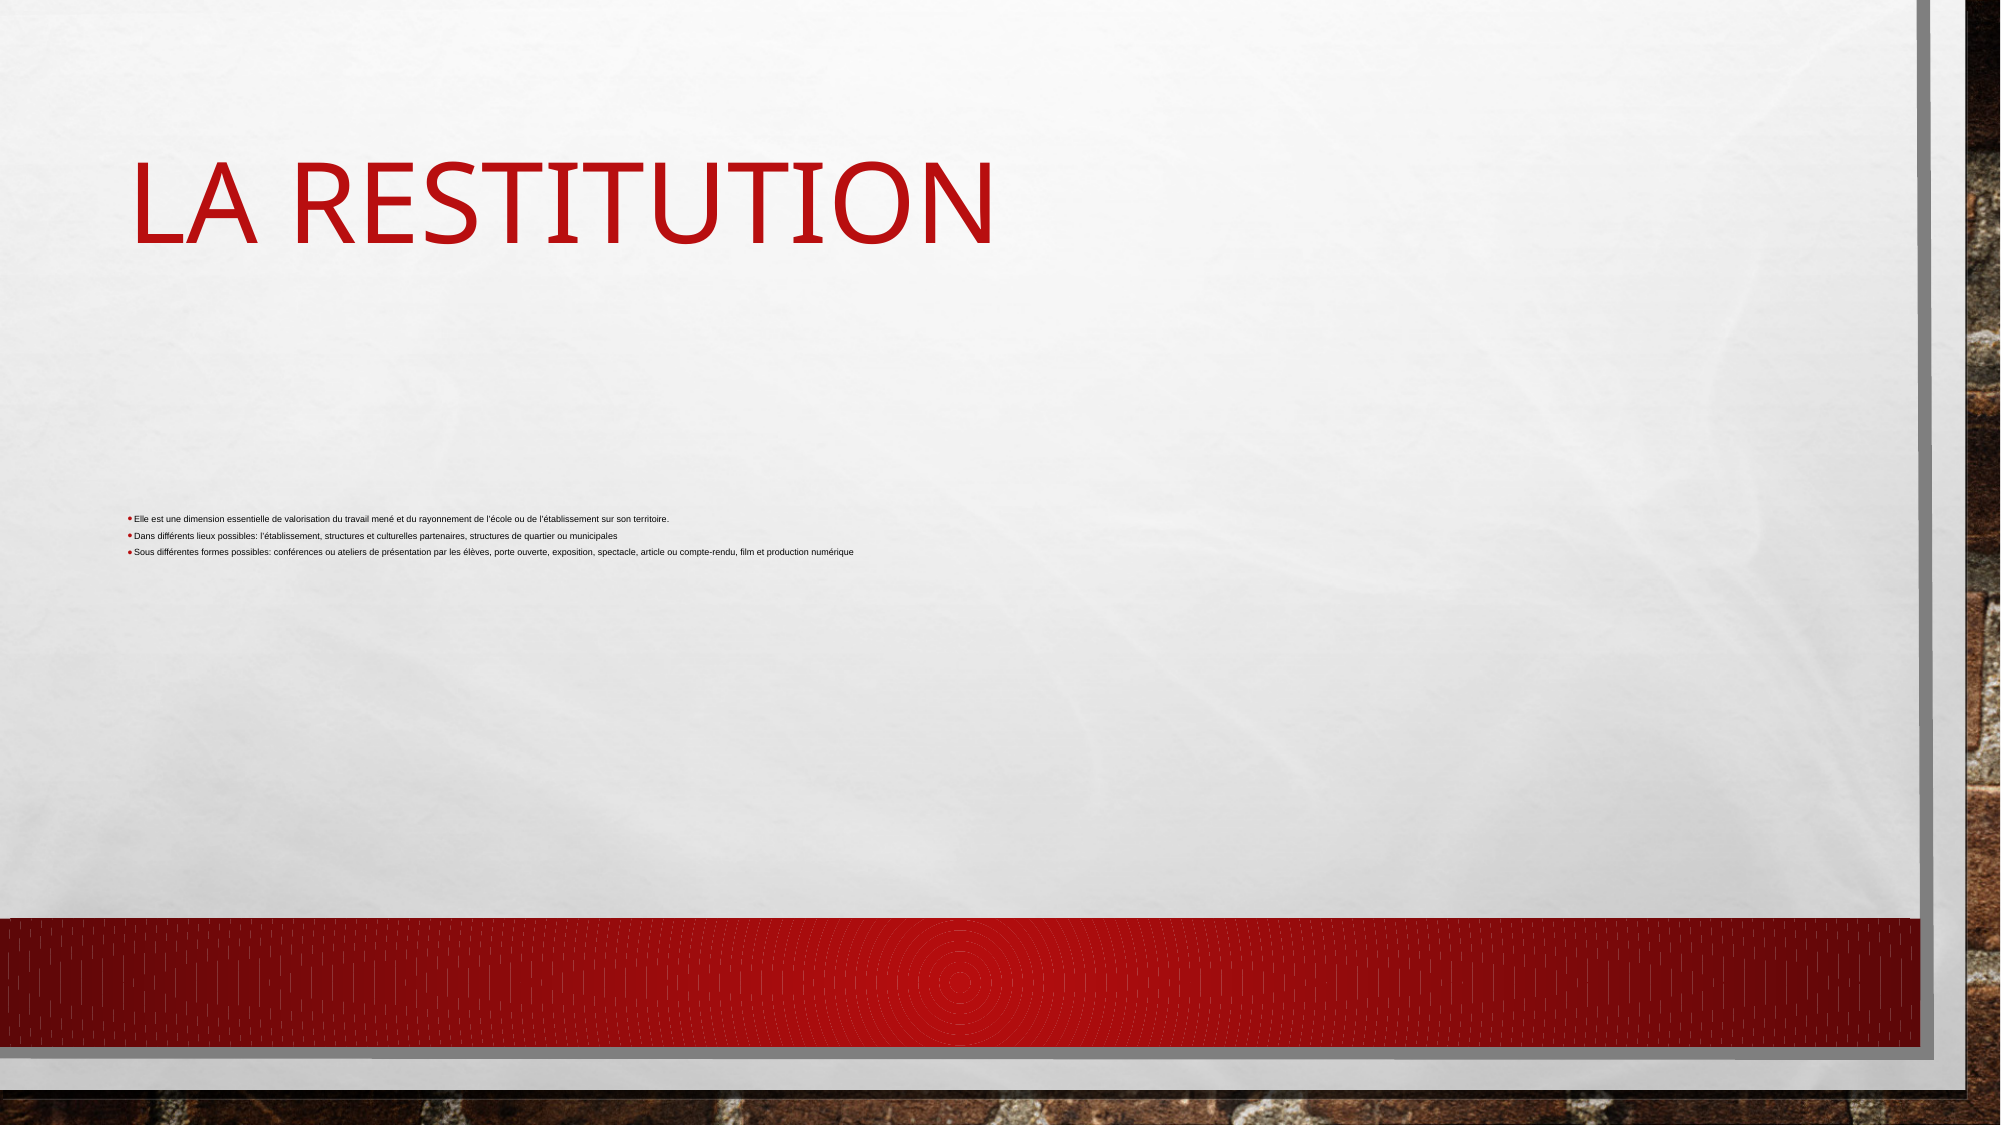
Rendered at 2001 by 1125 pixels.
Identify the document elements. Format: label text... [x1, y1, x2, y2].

title La restitution [112, 112, 1819, 302]
list Elle est une dimension essentielle de valorisation du travail mené et du rayonnement de l’école ou de l’établissement sur son territoire. Dans différents lieux possibles: l’établissement, structures et culturelles partenaires, structures de quartier ou municipales Sous différentes formes possibles: conférences ou ateliers de présentation par les élèves, porte ouverte, exposition, spectacle, article ou compte-rendu, film et production numérique [112, 503, 1818, 566]
